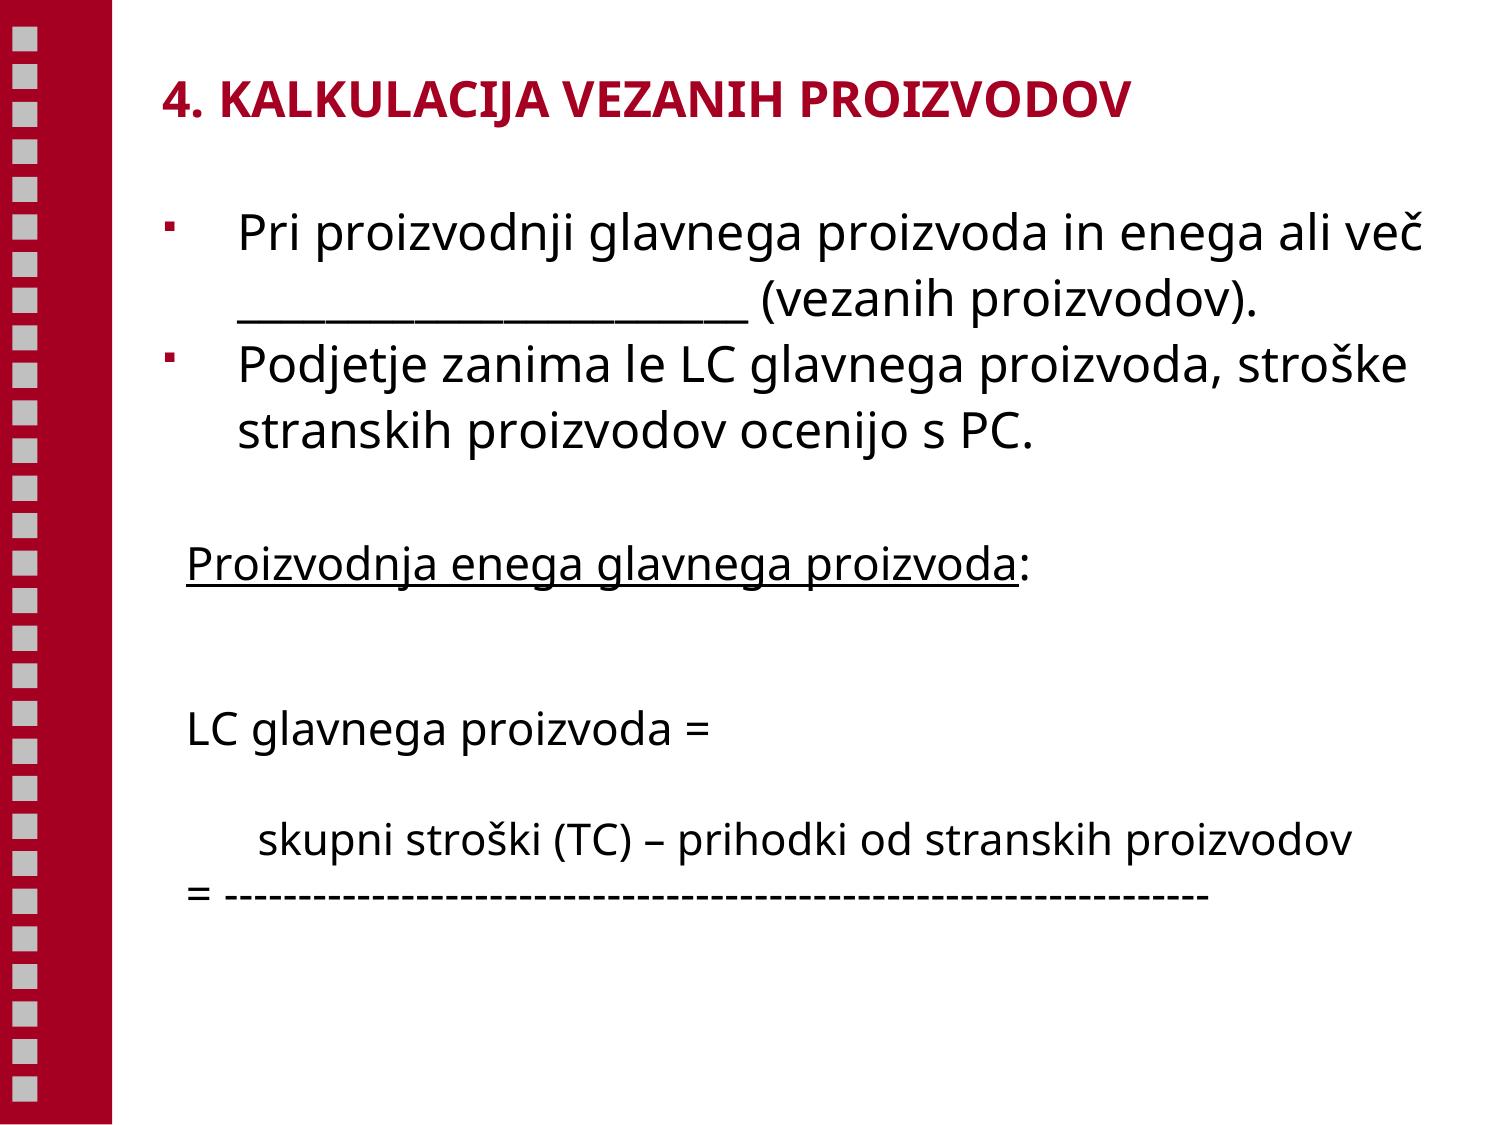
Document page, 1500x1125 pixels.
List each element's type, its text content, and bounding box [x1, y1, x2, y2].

text_box 4. KALKULACIJA VEZANIH PROIZVODOV Pri proizvodnji glavnega proizvoda in enega ali več _______________________ (vezanih proizvodov). Podjetje zanima le LC glavnega proizvoda, stroške stranskih proizvodov ocenijo s PC. [147, 66, 1459, 468]
text_box Proizvodnja enega glavnega proizvoda: LC glavnega proizvoda = skupni stroški (TC) – prihodki od stranskih proizvodov = ------------------------------------------------------------------- [171, 527, 1447, 1066]
